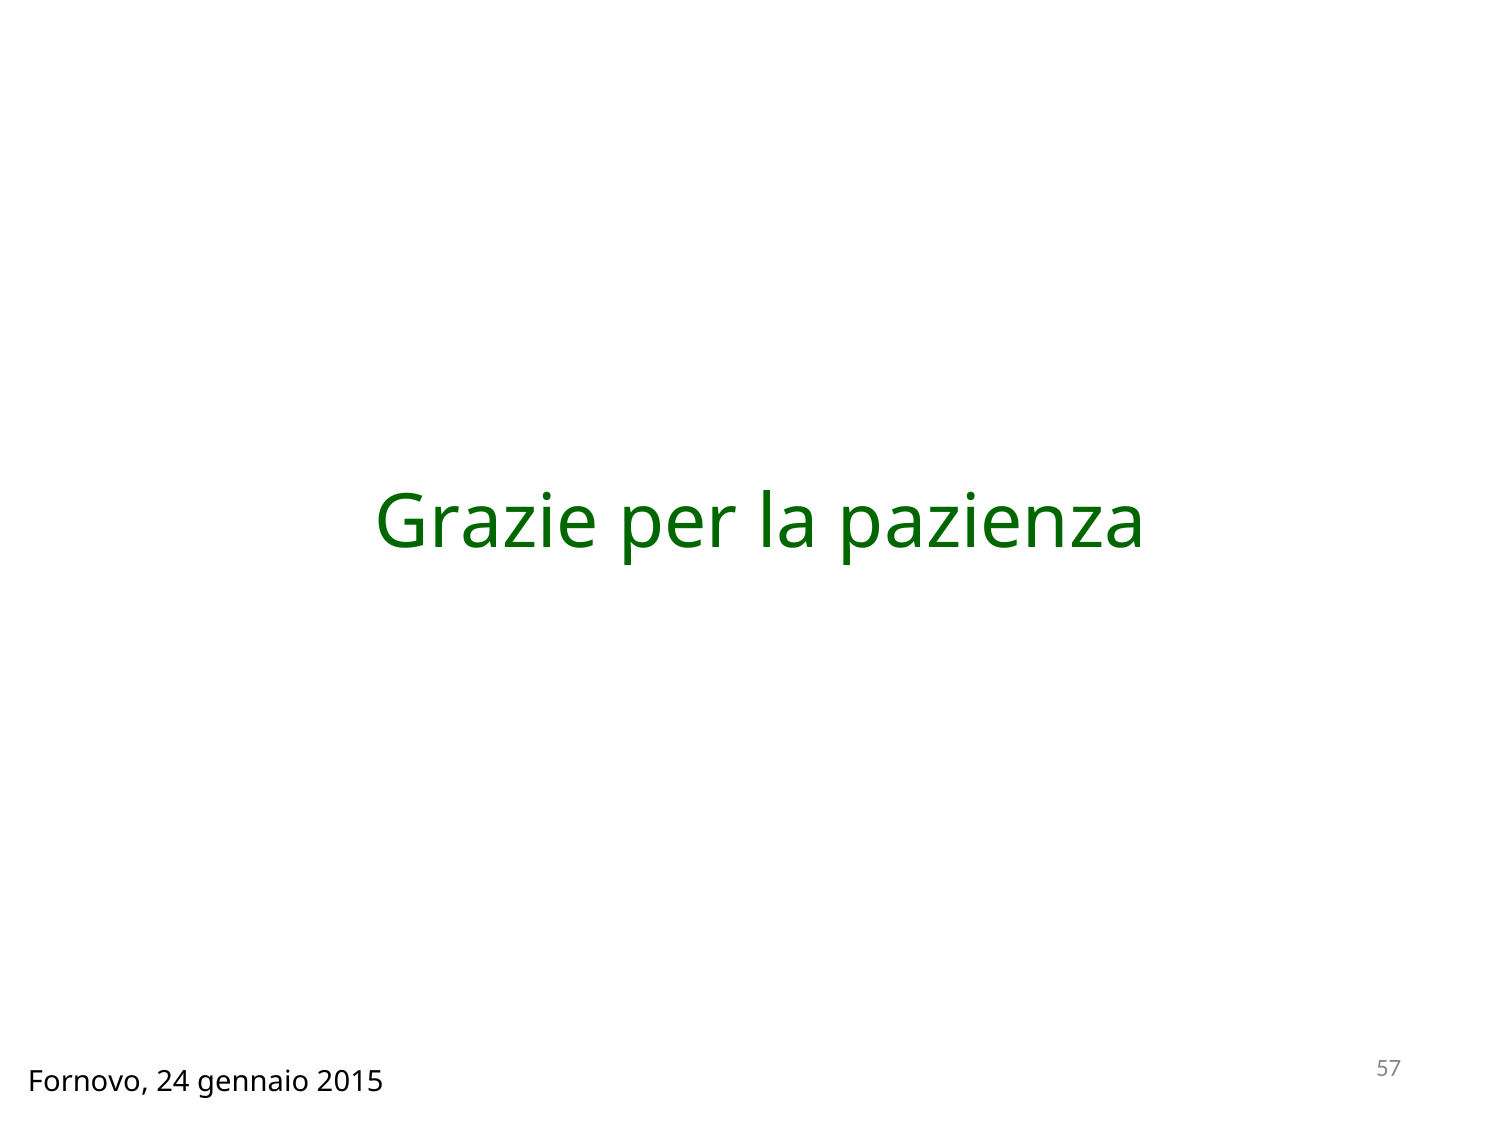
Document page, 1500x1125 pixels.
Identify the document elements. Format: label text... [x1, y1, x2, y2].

title Grazie per la pazienza [86, 29, 1436, 975]
text_box <numero> [1074, 1042, 1417, 1095]
